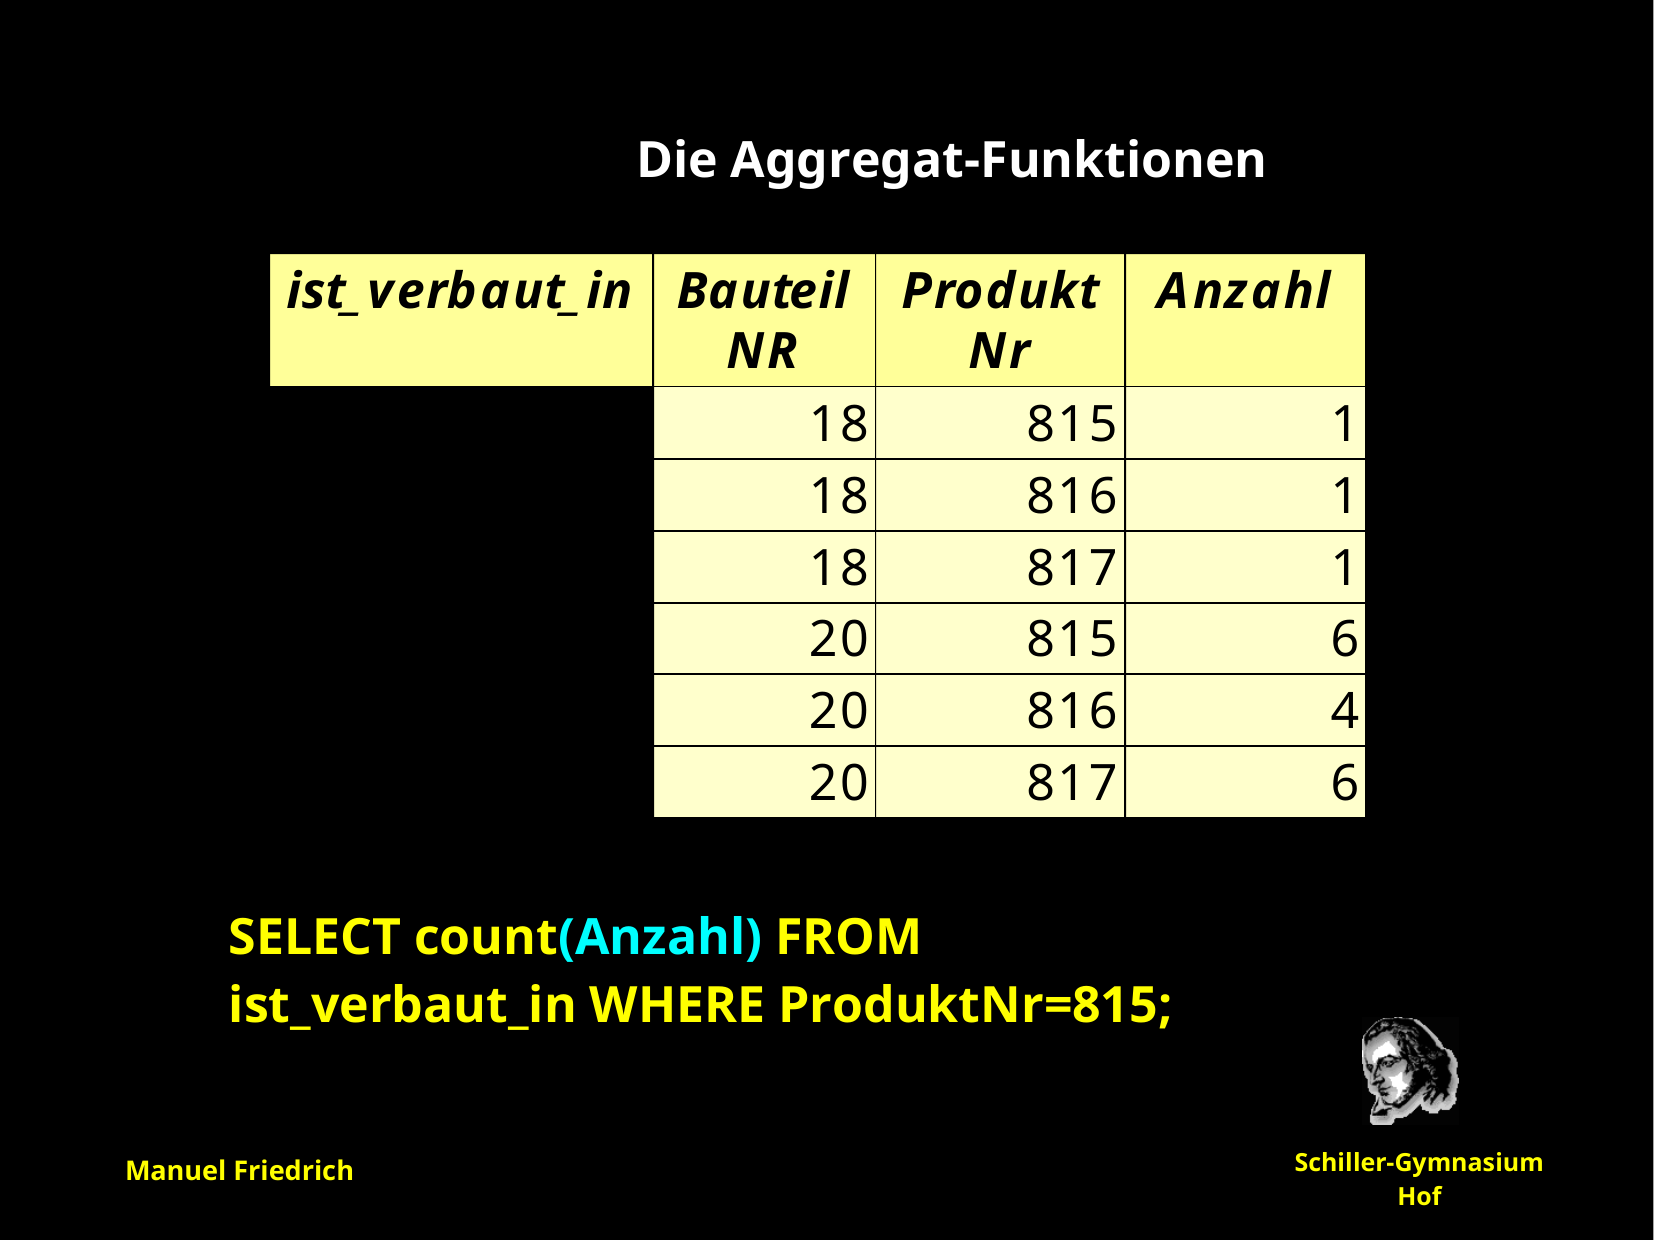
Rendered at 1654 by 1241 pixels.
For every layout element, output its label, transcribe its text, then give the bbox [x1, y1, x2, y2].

text_box Schiller-Gymnasium Hof [1294, 1145, 1549, 1206]
chart [269, 253, 1463, 935]
text_box SELECT count(Anzahl) FROM ist_verbaut_in WHERE ProduktNr=815; [229, 901, 1269, 1024]
picture [1362, 1017, 1459, 1125]
text_box Manuel Friedrich [124, 1151, 357, 1185]
text_box Die Aggregat-Funktionen [636, 124, 1282, 253]
